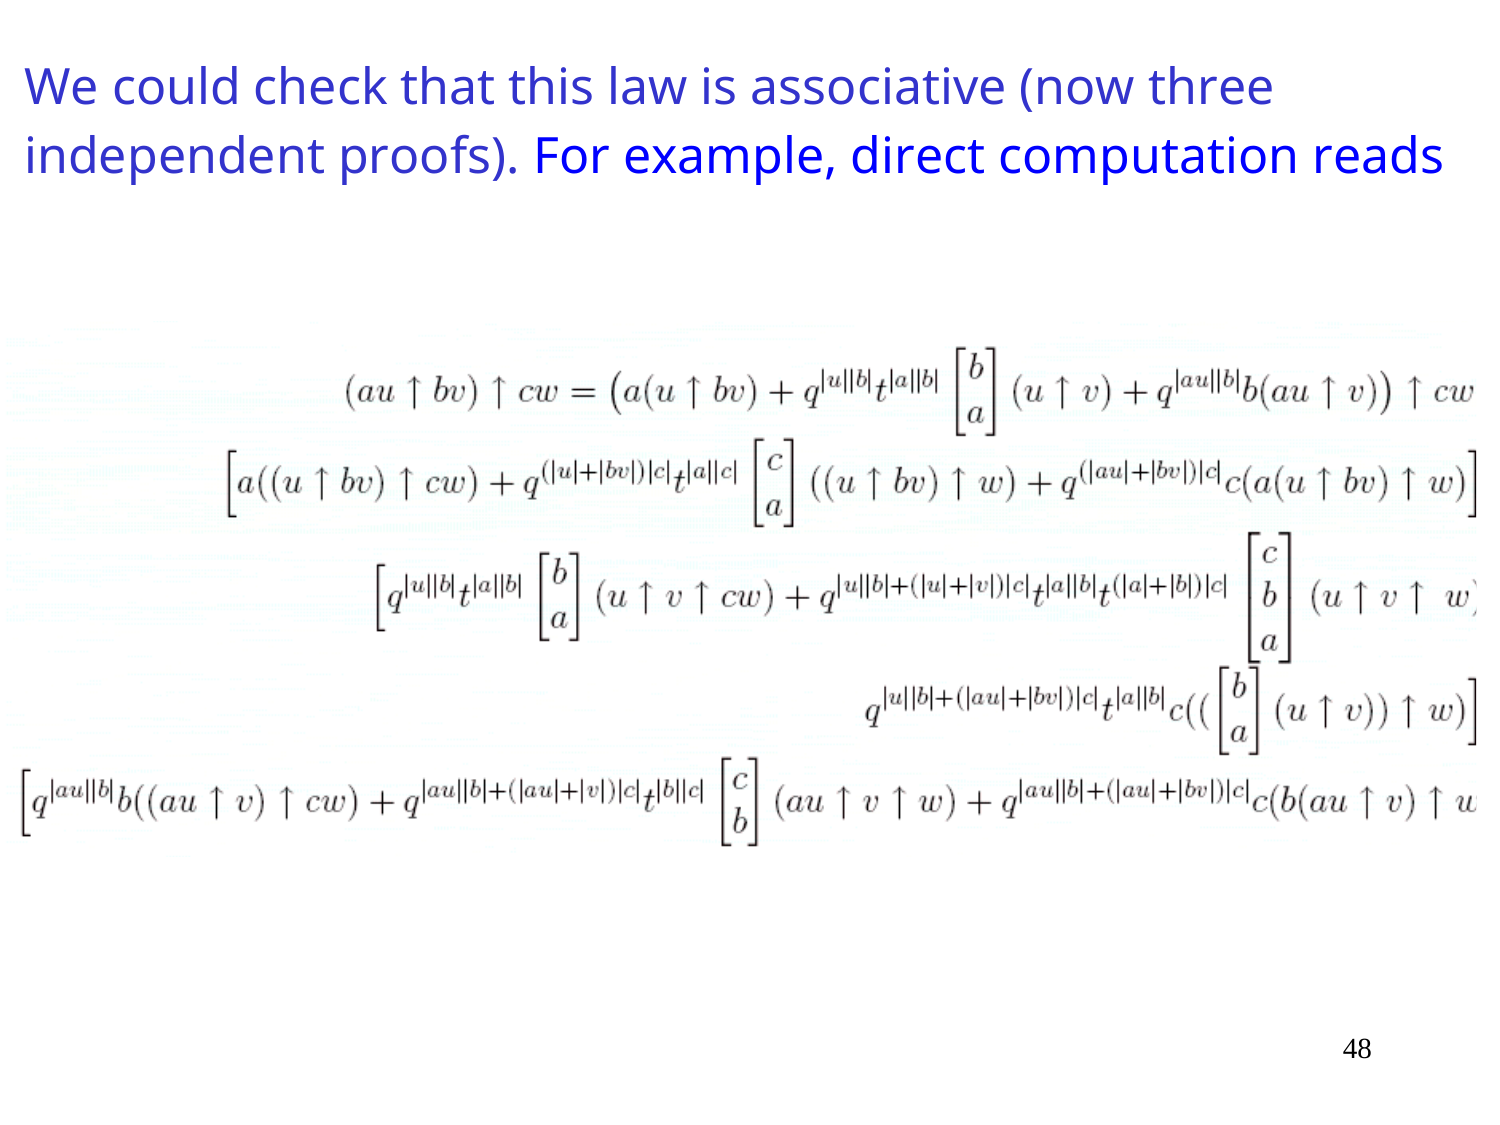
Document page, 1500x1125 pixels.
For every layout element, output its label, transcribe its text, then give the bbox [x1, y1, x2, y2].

text_box We could check that this law is associative (now three independent proofs). For example, direct computation reads [9, 43, 1495, 240]
picture [5, 321, 1477, 857]
